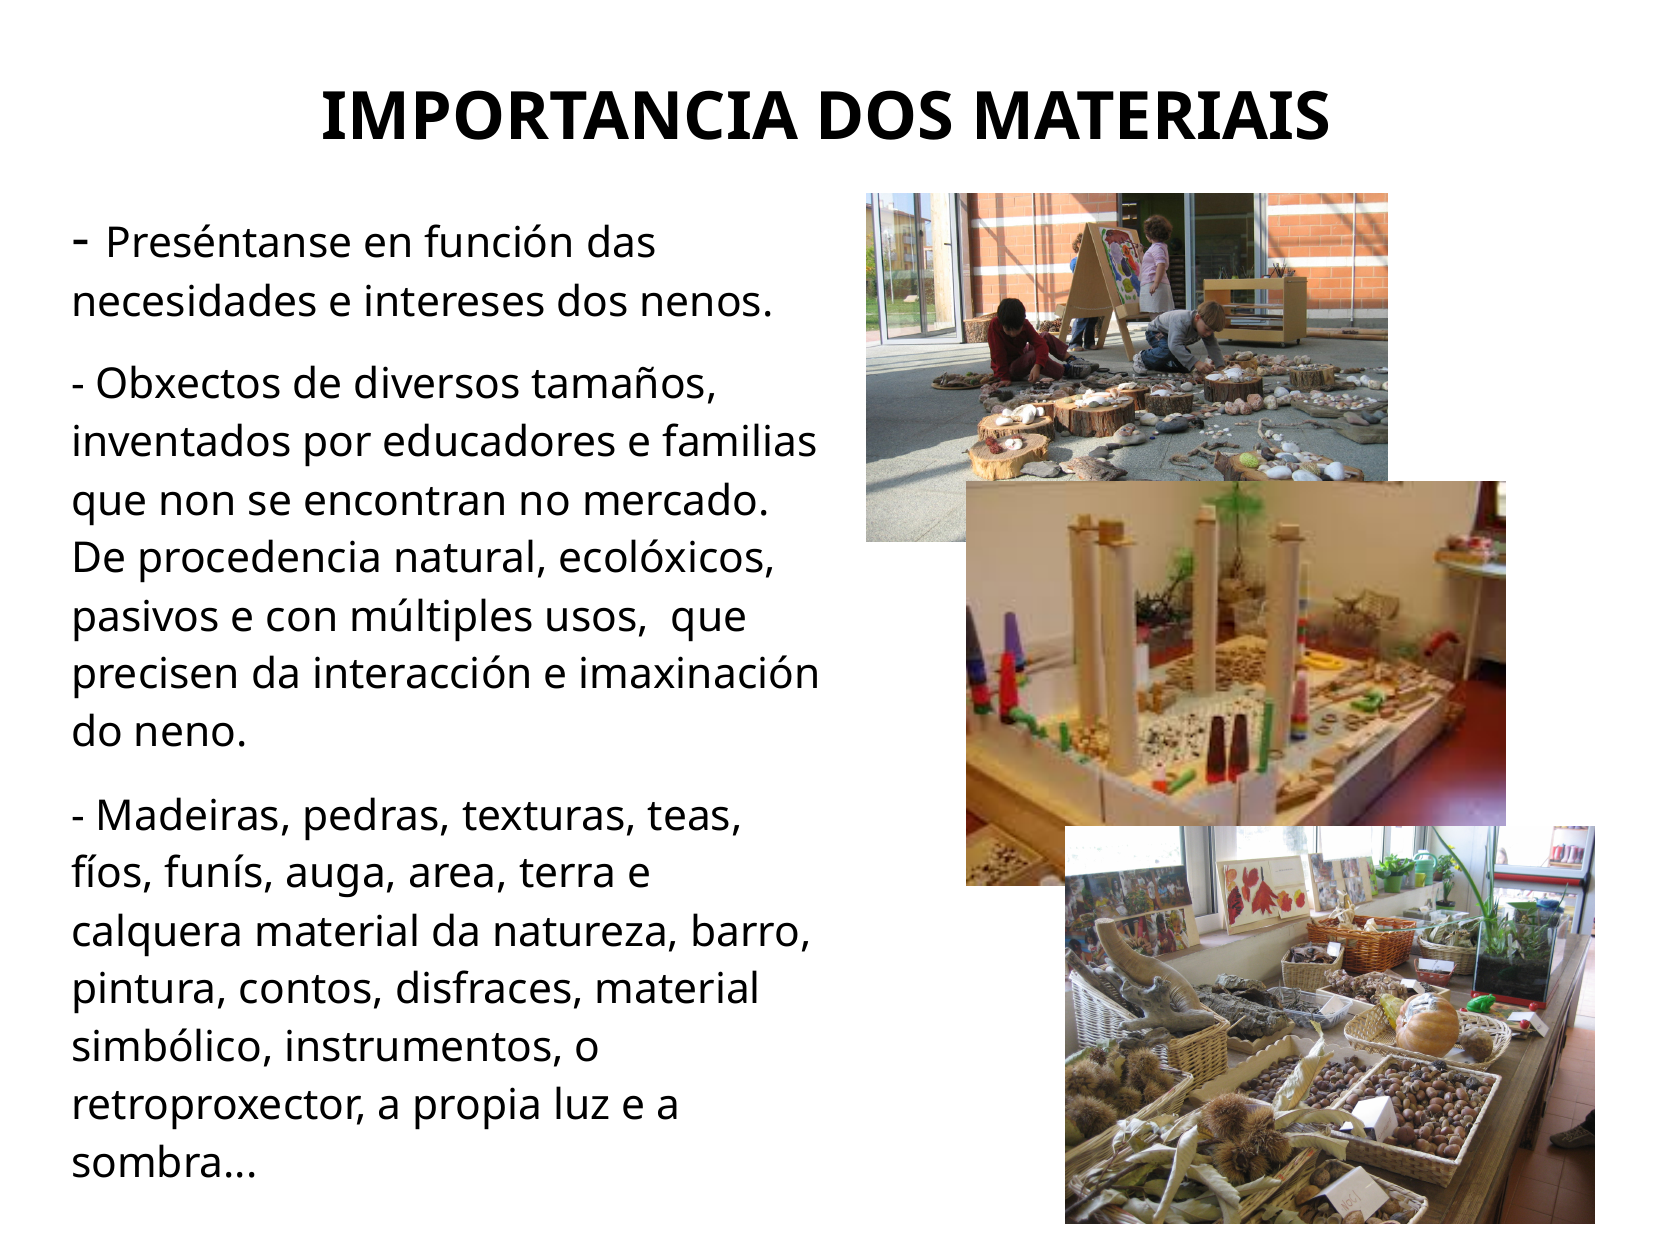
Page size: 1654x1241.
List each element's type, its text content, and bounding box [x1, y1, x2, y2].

picture [866, 193, 1595, 1224]
list - Preséntanse en función das necesidades e intereses dos nenos. - Obxectos de diversos tamaños, inventados por educadores e familias que non se encontran no mercado. De procedencia natural, ecolóxicos, pasivos e con múltiples usos, que precisen da interacción e imaxinación do neno. - Madeiras, pedras, texturas, teas, fíos, funís, auga, area, terra e calquera material da natureza, barro, pintura, contos, disfraces, material simbólico, instrumentos, o retroproxector, a propia luz e a sombra... [70, 206, 827, 1211]
title IMPORTANCIA DOS MATERIAIS [82, 49, 1571, 178]
